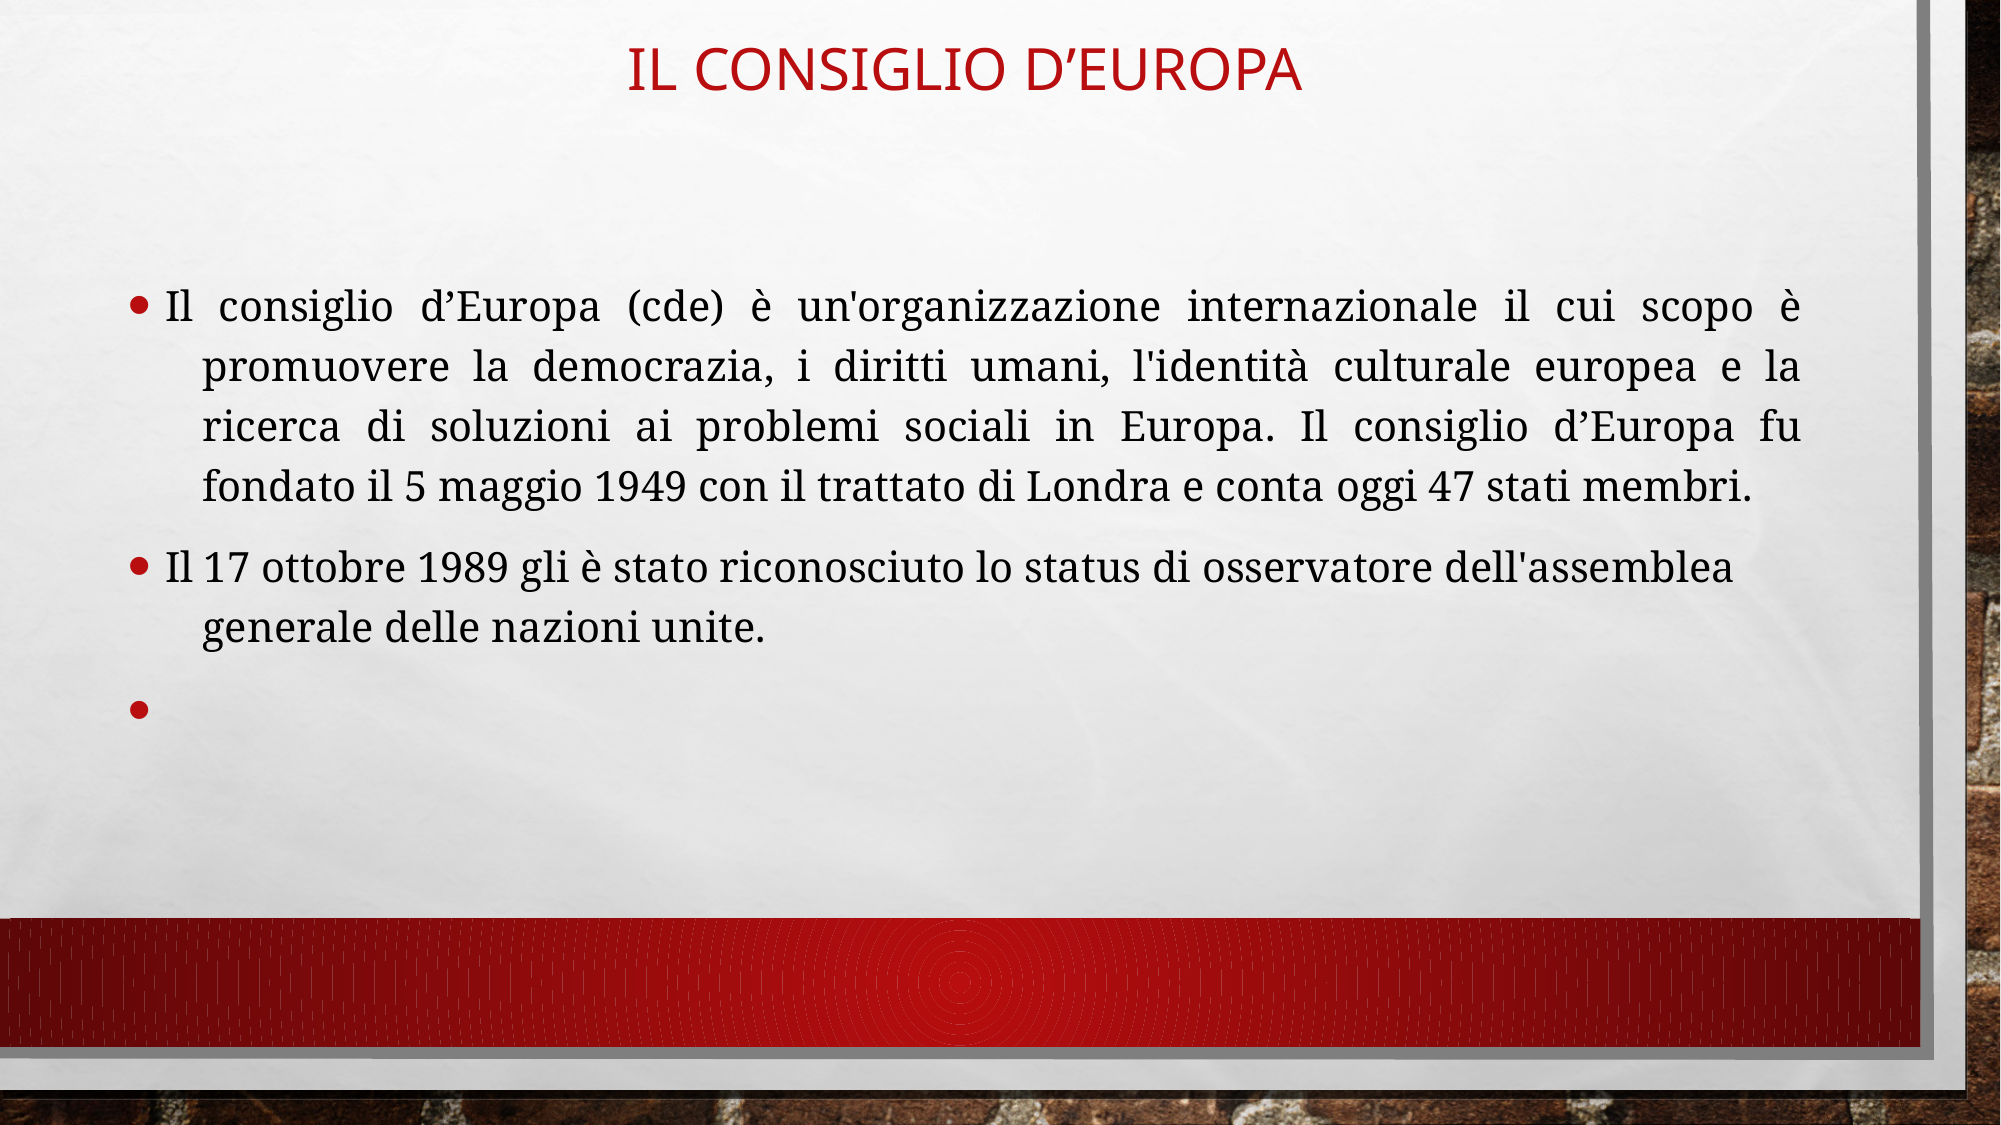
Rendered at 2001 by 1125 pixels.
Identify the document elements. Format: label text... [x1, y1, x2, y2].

list Il consiglio d’Europa (cde) è un'organizzazione internazionale il cui scopo è promuovere la democrazia, i diritti umani, l'identità culturale europea e la ricerca di soluzioni ai problemi sociali in Europa. Il consiglio d’Europa fu fondato il 5 maggio 1949 con il trattato di Londra e conta oggi 47 stati membri. Il 17 ottobre 1989 gli è stato riconosciuto lo status di osservatore dell'assemblea generale delle nazioni unite. [112, 134, 1818, 882]
title Il consiglio d’europa [112, 26, 1819, 117]
